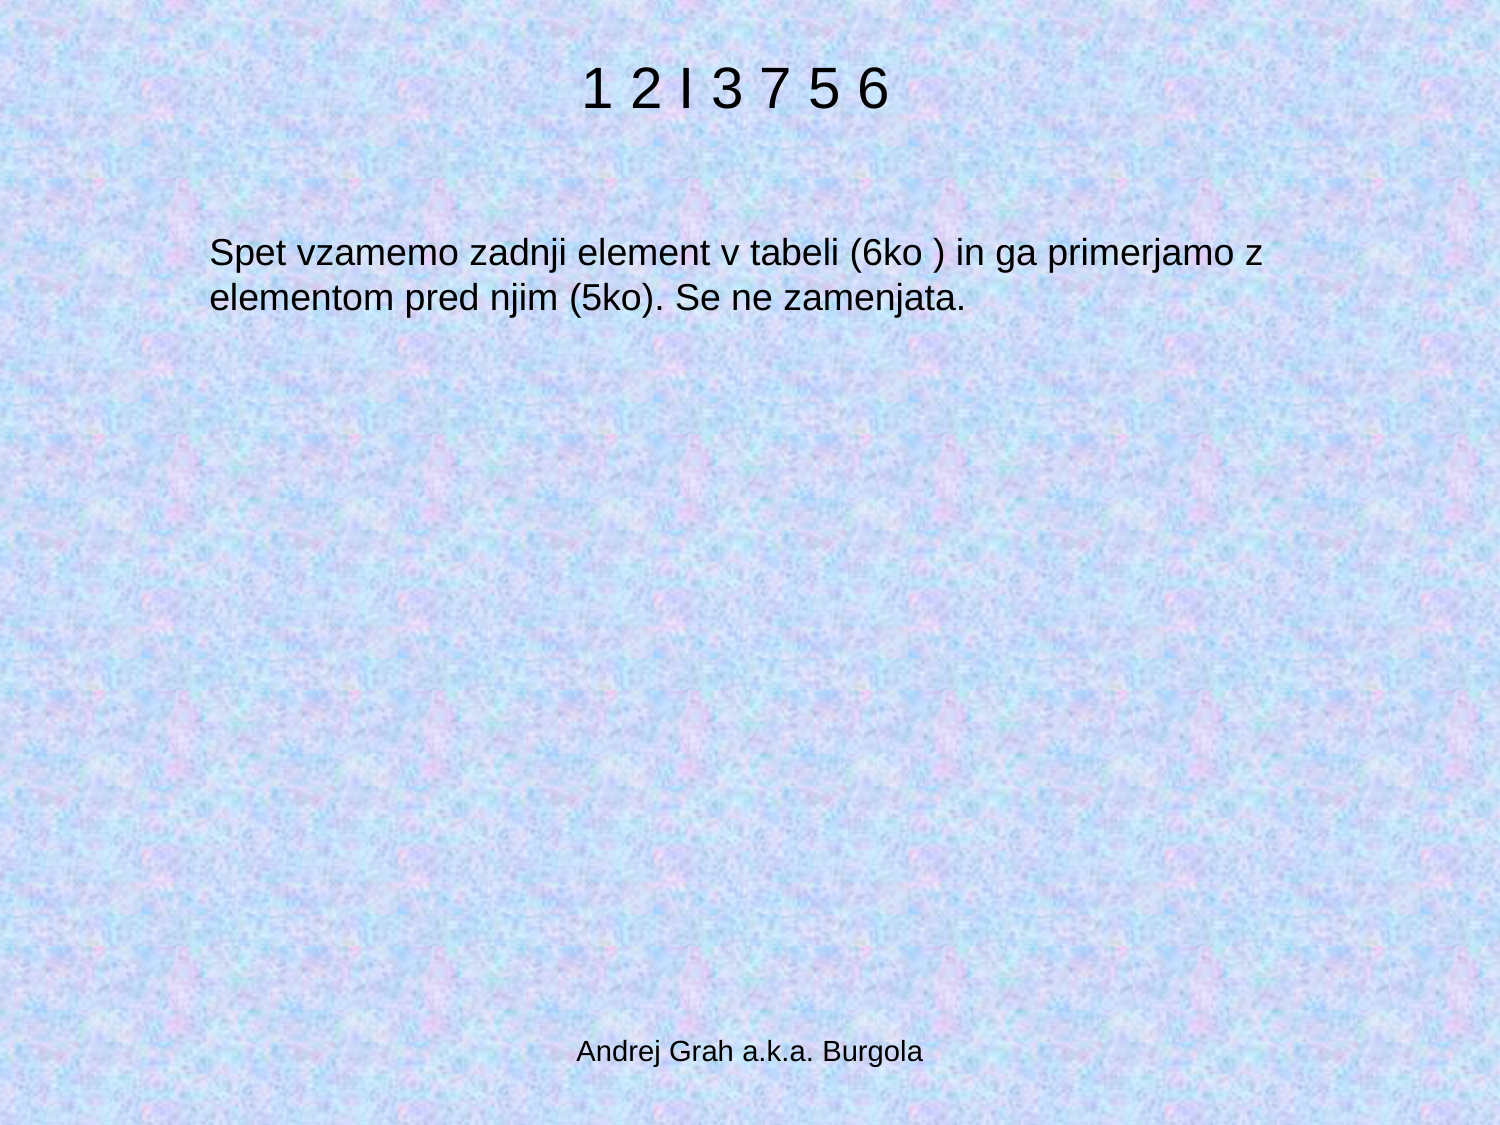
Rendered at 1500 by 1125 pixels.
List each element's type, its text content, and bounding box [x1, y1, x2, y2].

picture [0, 0, 1500, 1125]
text_box Spet vzamemo zadnji element v tabeli (6ko ) in ga primerjamo z elementom pred njim (5ko). Se ne zamenjata. [194, 219, 1294, 326]
text_box Andrej Grah a.k.a. Burgola [512, 1024, 988, 1103]
text_box 1 2 I 3 7 5 6 [265, 42, 1223, 129]
